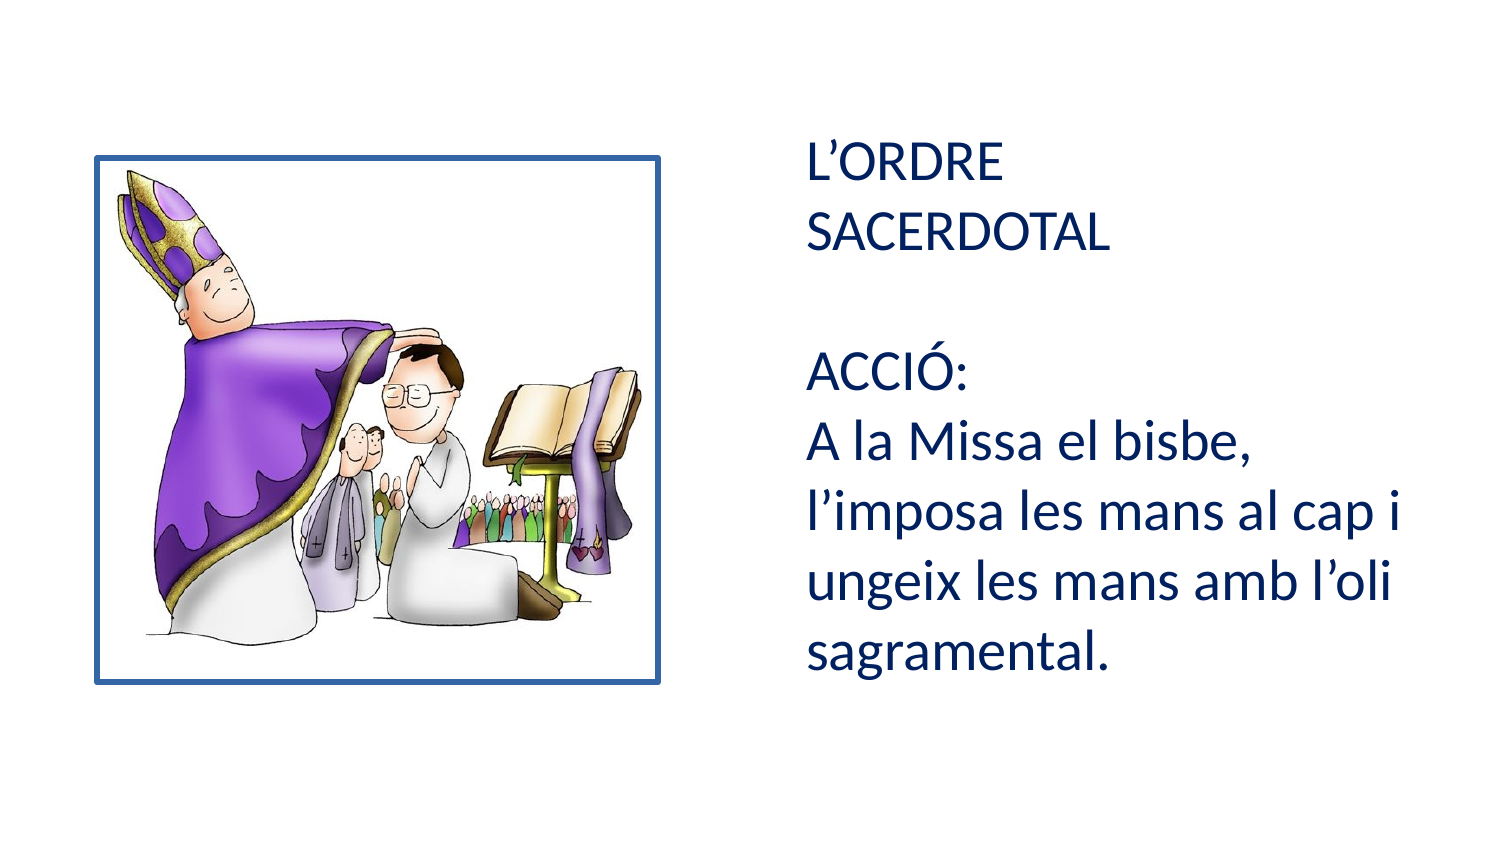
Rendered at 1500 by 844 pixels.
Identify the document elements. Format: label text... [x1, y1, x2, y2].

text_box L’ORDRE SACERDOTAL ACCIÓ: A la Missa el bisbe, l’imposa les mans al cap i ungeix les mans amb l’oli sagramental. [791, 114, 1431, 690]
picture [100, 161, 655, 680]
